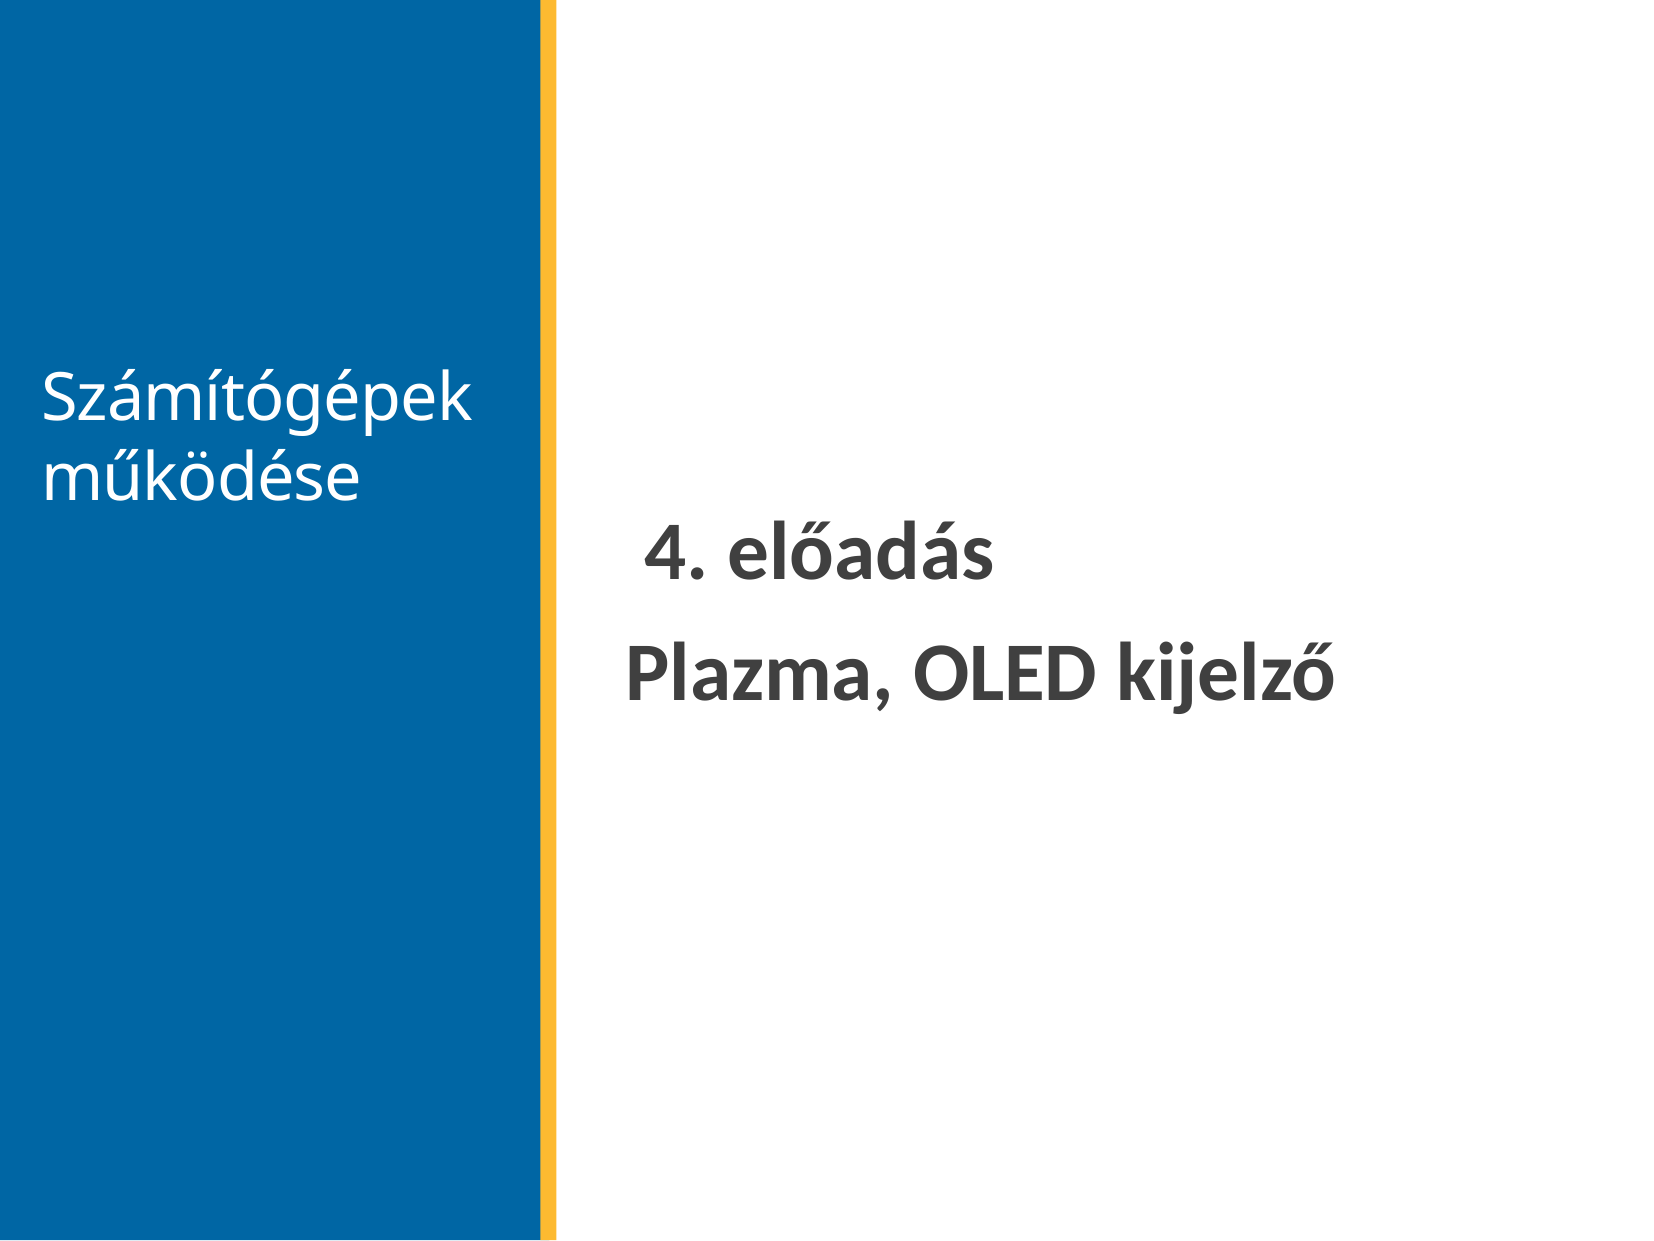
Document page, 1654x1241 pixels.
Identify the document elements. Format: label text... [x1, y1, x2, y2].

title Számítógépek működése [25, 107, 497, 521]
list 4. előadás Plazma, OLED kijelző [625, 132, 1532, 1084]
